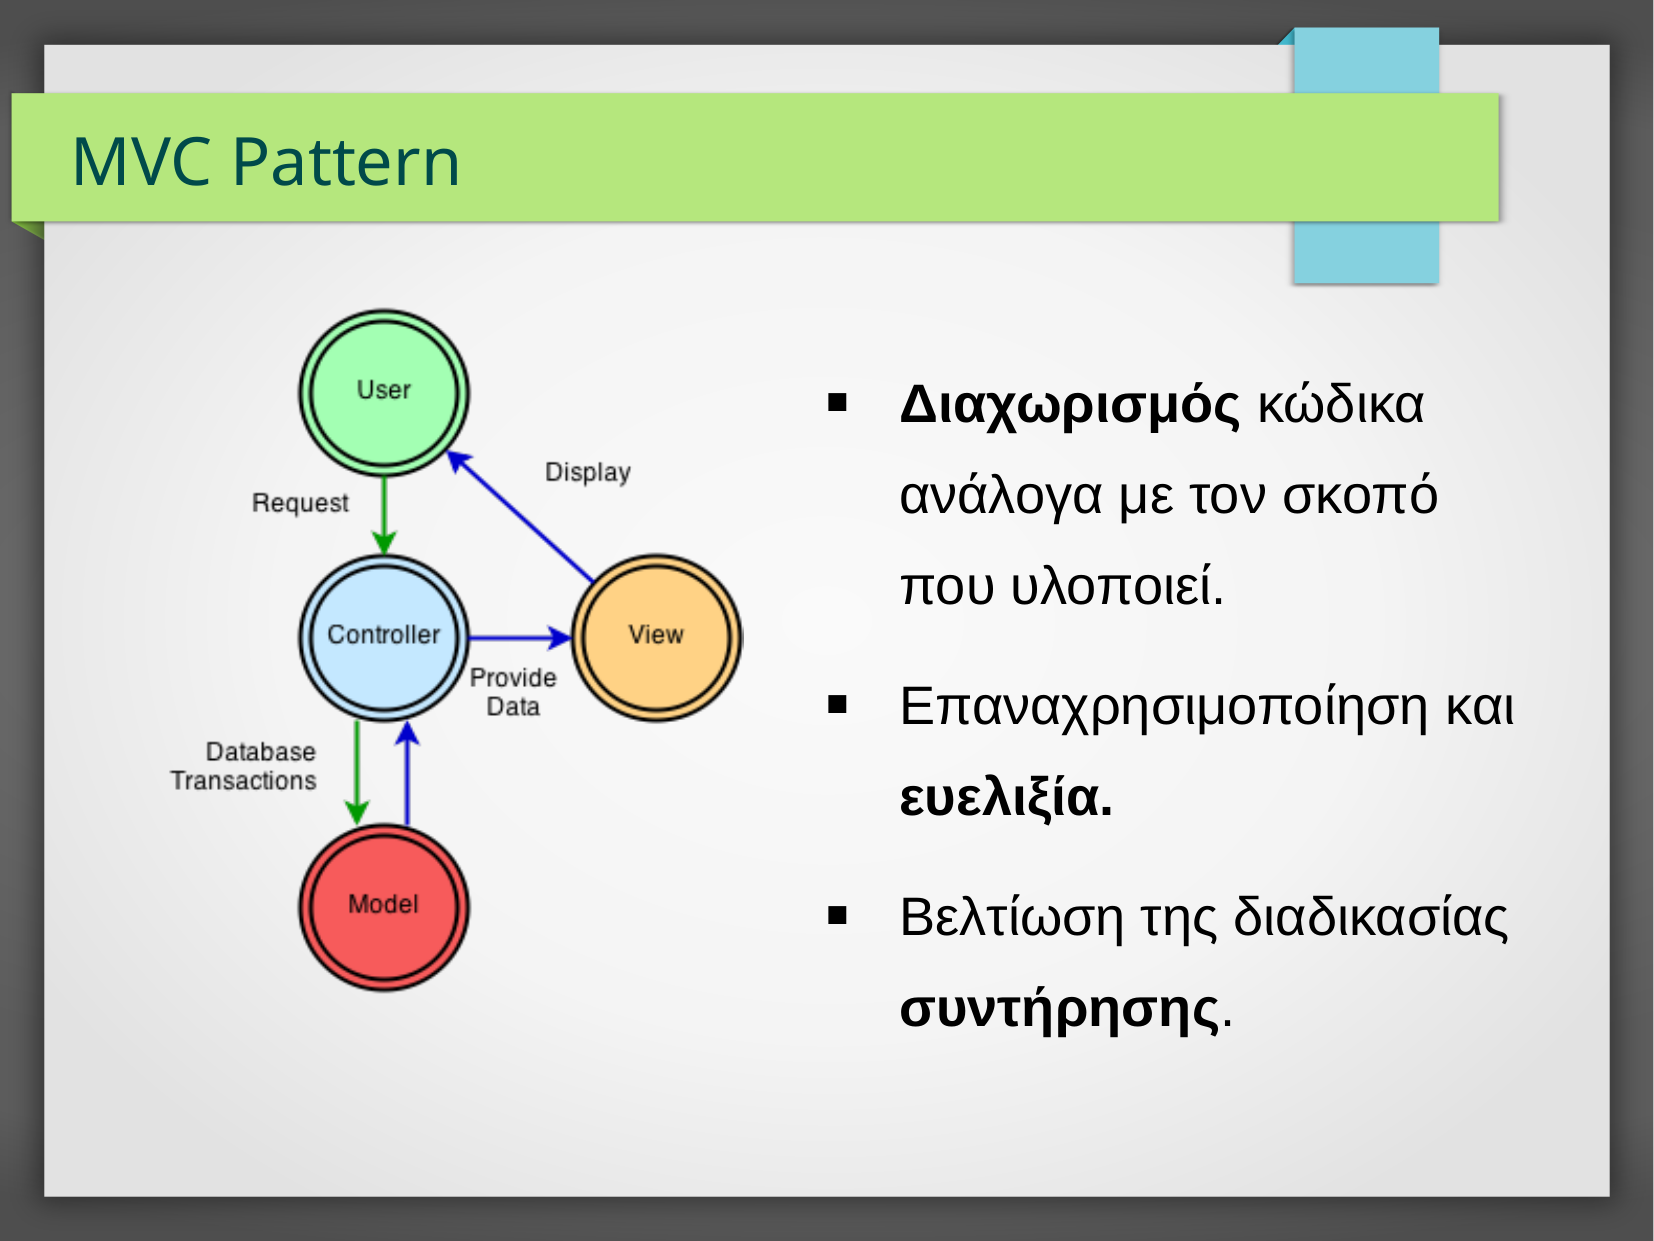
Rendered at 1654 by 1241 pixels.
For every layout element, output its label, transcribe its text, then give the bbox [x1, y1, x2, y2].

title MVC Pattern [70, 106, 1229, 213]
picture [0, 0, 1654, 1241]
list Διαχωρισμός κώδικα ανάλογα με τον σκοπό που υλοποιεί. Επαναχρησιμοποίηση και ευελιξία. Βελτίωση της διαδικασίας συντήρησης. [828, 343, 1539, 1063]
